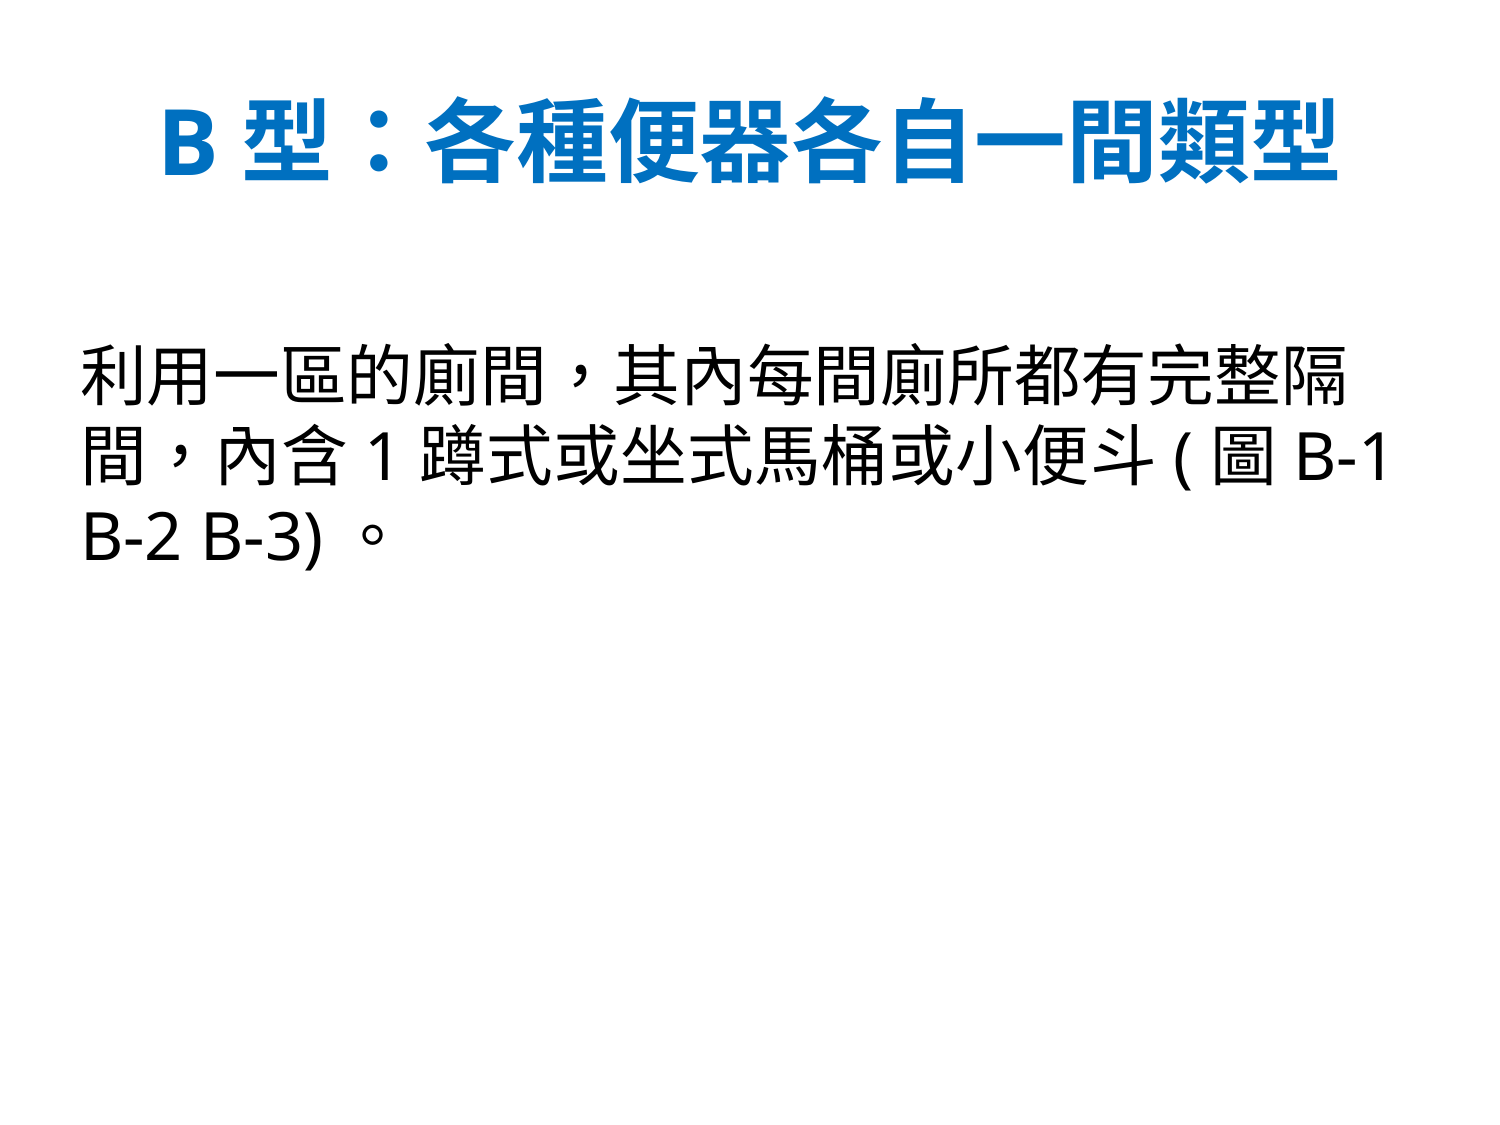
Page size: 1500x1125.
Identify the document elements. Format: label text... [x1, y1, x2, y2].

text_box 利用一區的廁間，其內每間廁所都有完整隔間，內含1蹲式或坐式馬桶或小便斗(圖B-1 B-2 B-3)。 [64, 326, 1412, 584]
title B型：各種便器各自一間類型 [75, 45, 1426, 233]
